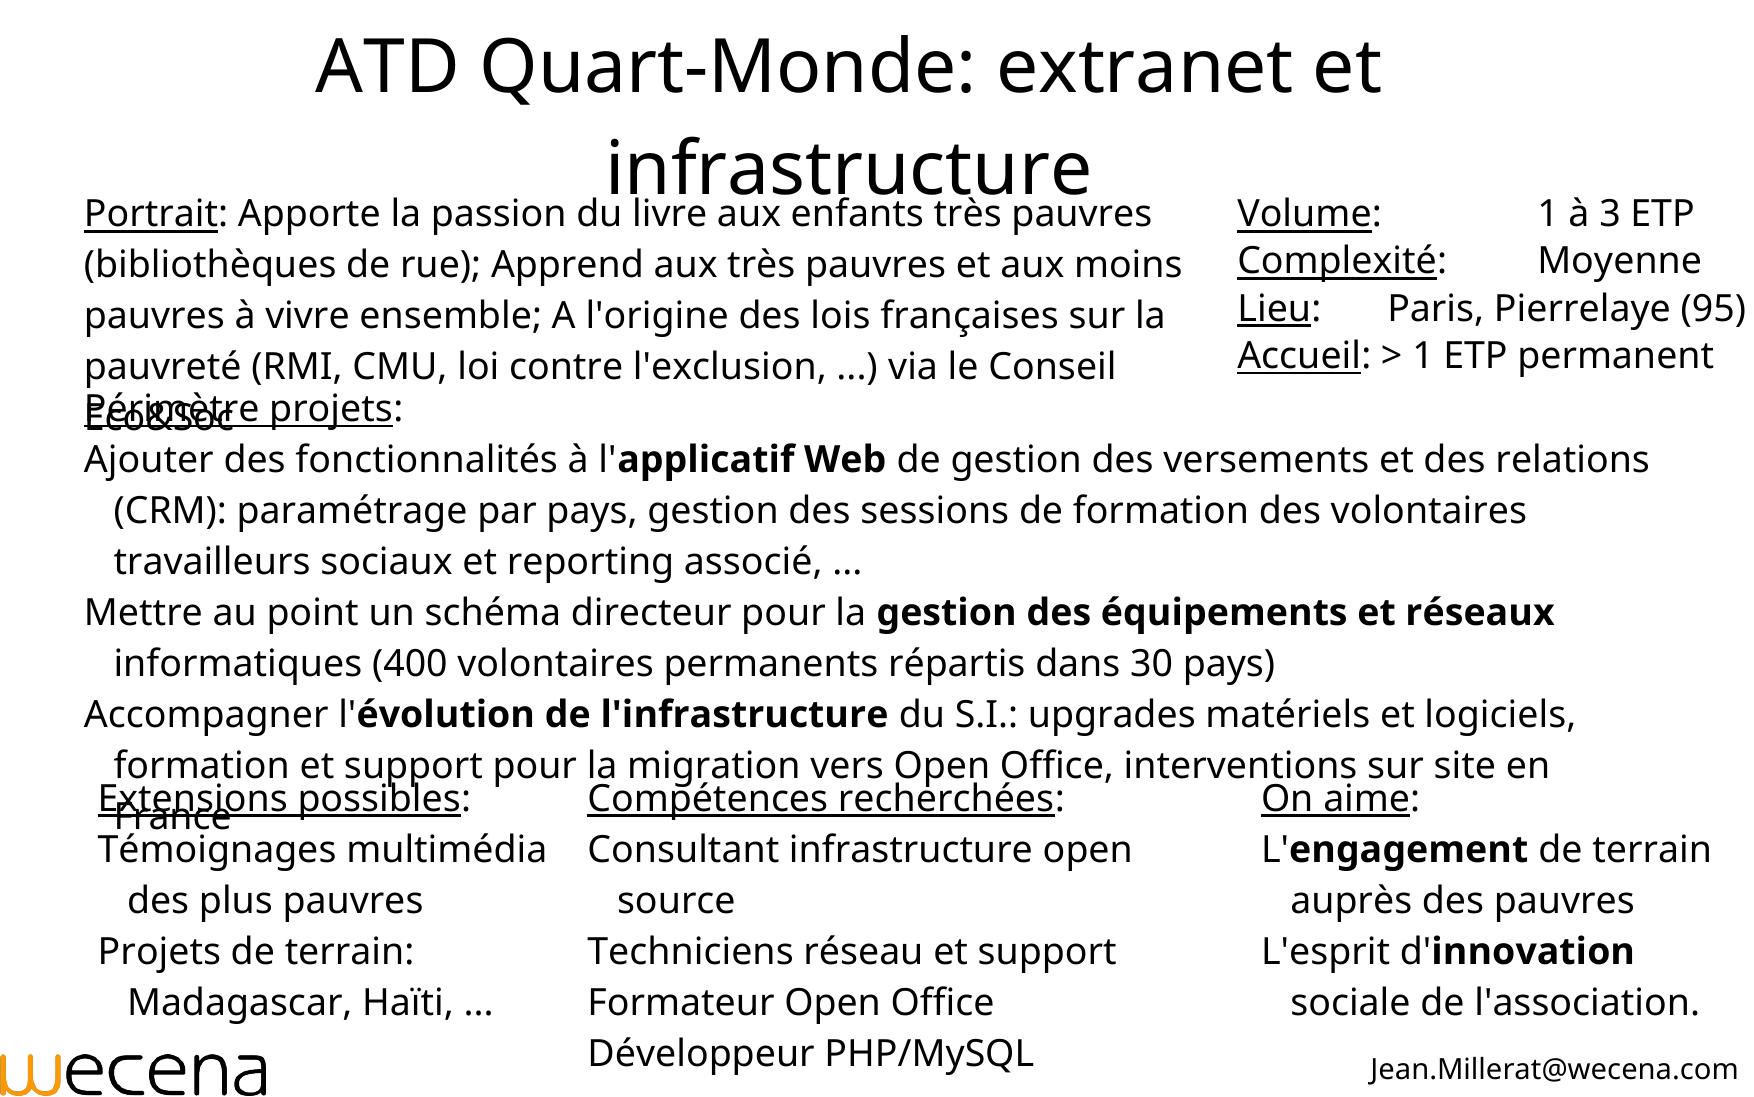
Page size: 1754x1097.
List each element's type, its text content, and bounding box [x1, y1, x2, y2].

text_box Portrait: Apporte la passion du livre aux enfants très pauvres (bibliothèques de rue); Apprend aux très pauvres et aux moins pauvres à vivre ensemble; A l'origine des lois françaises sur la pauvreté (RMI, CMU, loi contre l'exclusion, ...) via le Conseil Eco&Soc [69, 179, 1241, 374]
text_box Complexité: Moyenne [1222, 239, 1699, 287]
text_box Accueil: > 1 ETP permanent [1241, 321, 1711, 381]
text_box Lieu: Paris, Pierrelaye (95) [1241, 273, 1738, 334]
text_box Extensions possibles: Témoignages multimédia des plus pauvres Projets de terrain: Madagascar, Haïti, ... [82, 764, 572, 1004]
text_box Périmètre projets: Ajouter des fonctionnalités à l'applicatif Web de gestion des versements et des relations (CRM): paramétrage par pays, gestion des sessions de formation des volontaires travailleurs sociaux et reporting associé, ... Mettre au point un schéma directeur pour la gestion des équipements et réseaux informatiques (400 volontaires permanents répartis dans 30 pays) Accompagner l'évolution de l'infrastructure du S.I.: upgrades matériels et logiciels, formation et support pour la migration vers Open Office, interventions sur site en France [69, 374, 1684, 794]
text_box Volume: 1 à 3 ETP [1222, 179, 1707, 239]
text_box Compétences recherchées: Consultant infrastructure open source Techniciens réseau et support Formateur Open Office Développeur PHP/MySQL [572, 764, 1172, 1049]
text_box On aime: L'engagement de terrain auprès des pauvres L'esprit d'innovation sociale de l'association. [1246, 764, 1741, 1004]
picture [0, 1054, 266, 1097]
title ATD Quart-Monde: extranet et infrastructure [103, 51, 1595, 178]
